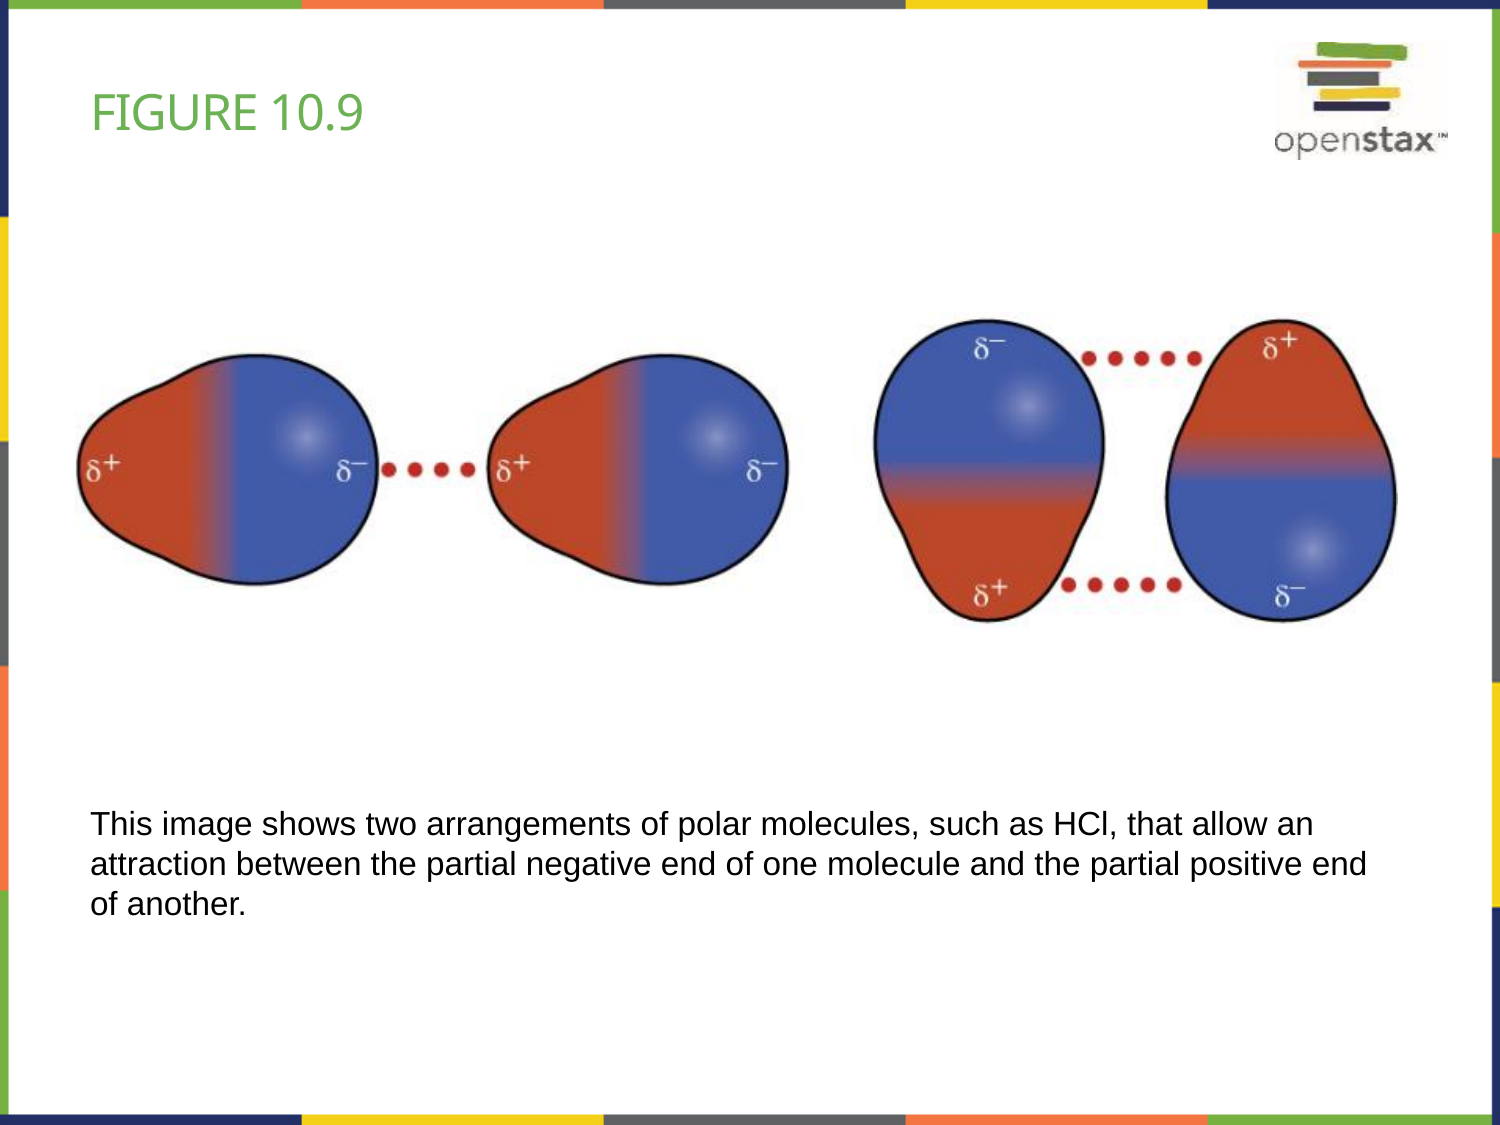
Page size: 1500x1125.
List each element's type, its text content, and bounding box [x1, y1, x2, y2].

title Figure 10.9 [75, 39, 1398, 148]
picture [0, 0, 1500, 1125]
list This image shows two arrangements of polar molecules, such as HCl, that allow an attraction between the partial negative end of one molecule and the partial positive end of another. [75, 794, 1398, 986]
